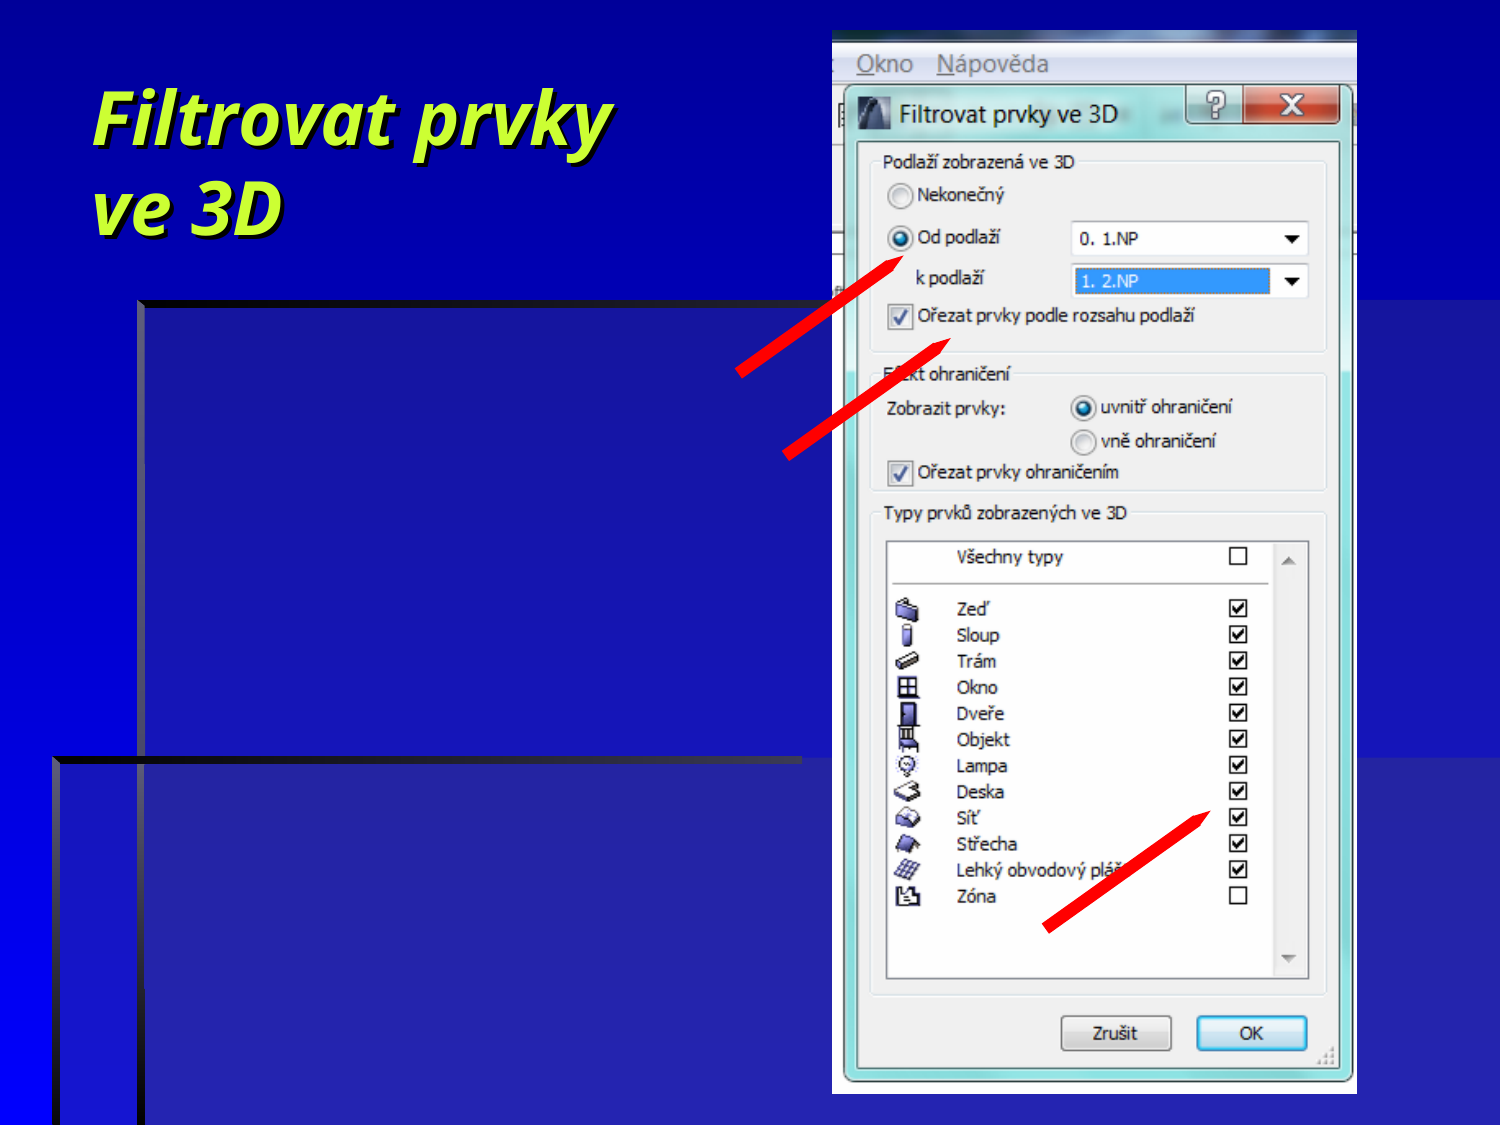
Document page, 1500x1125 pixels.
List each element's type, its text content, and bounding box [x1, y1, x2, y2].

text_box <číslo> [1137, 1024, 1450, 1103]
picture [832, 30, 1357, 1094]
title Filtrovat prvky ve 3D [76, 42, 715, 278]
